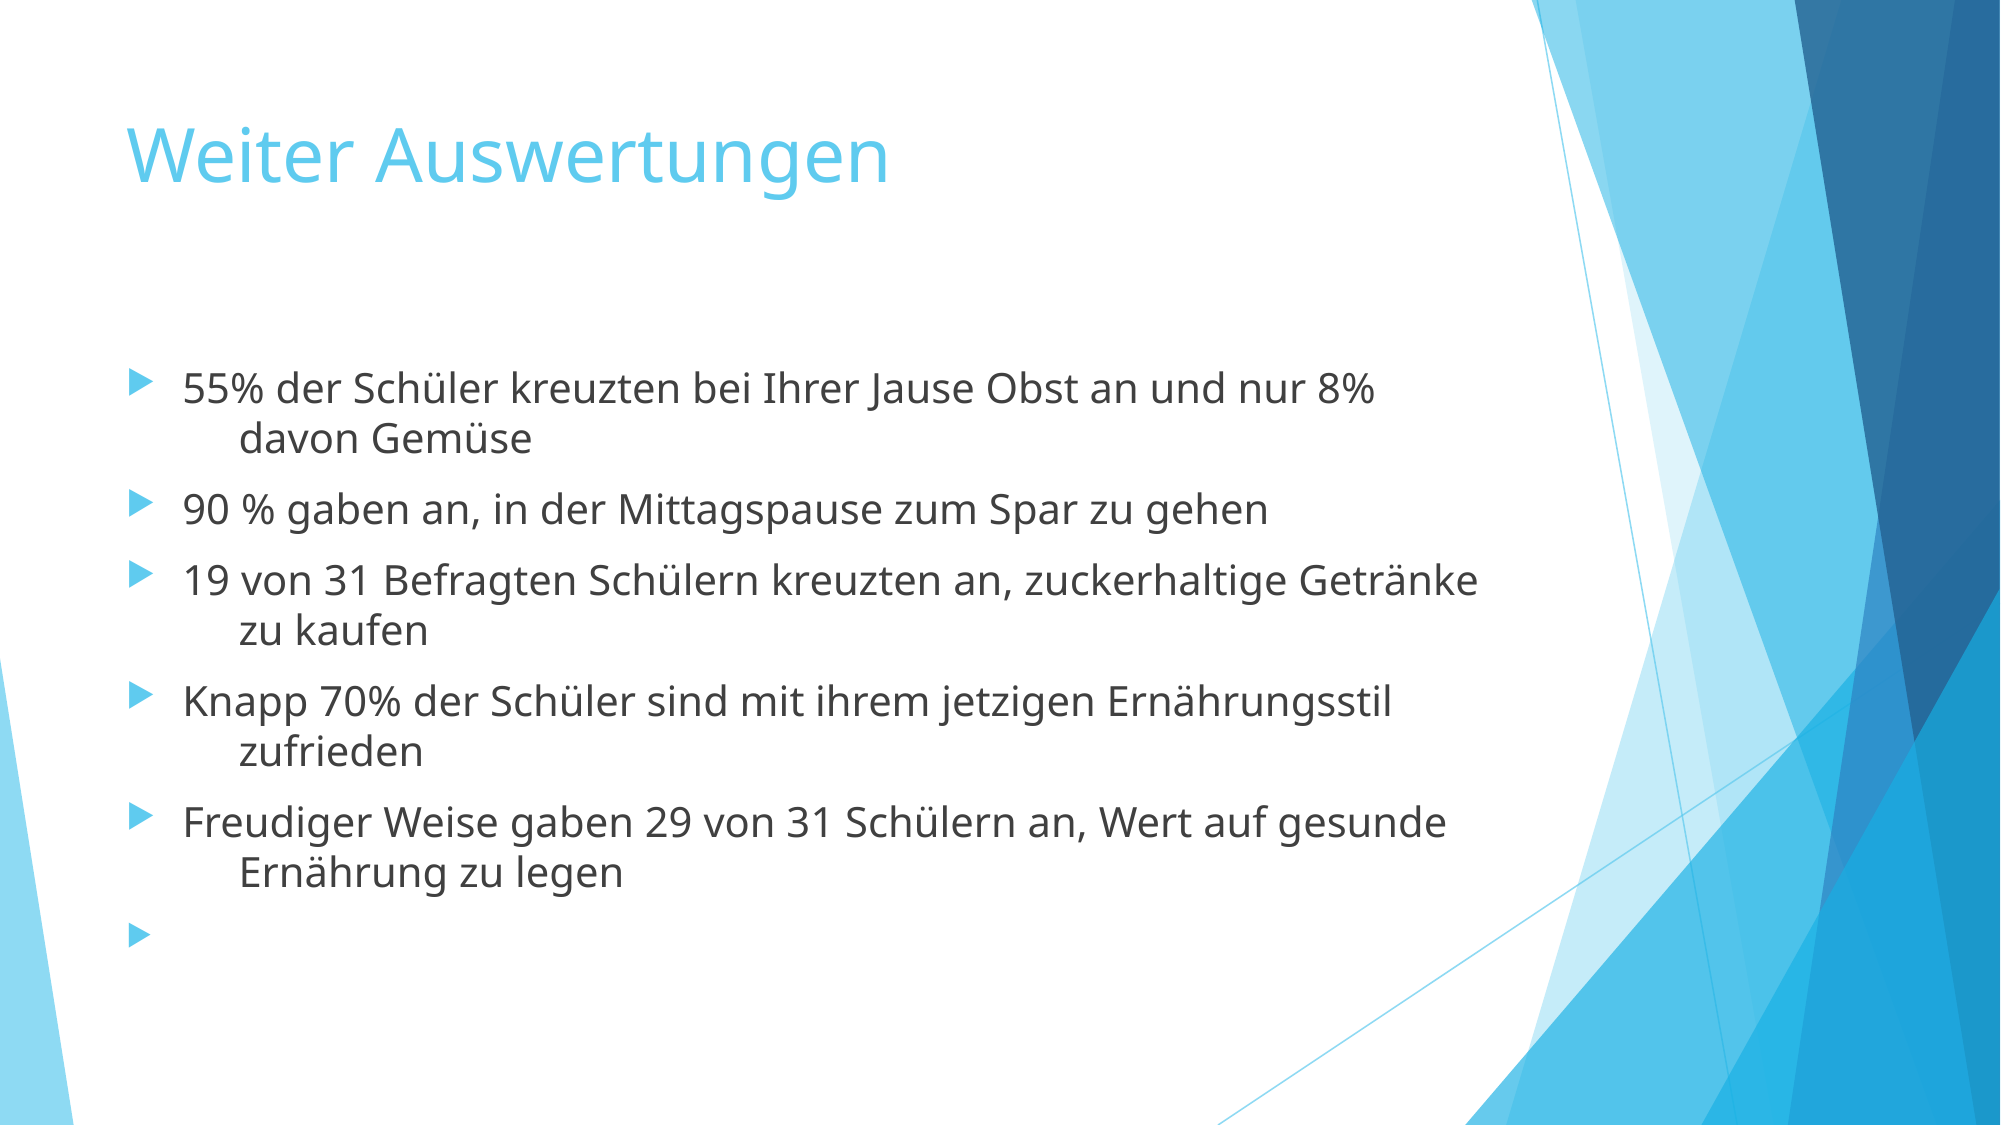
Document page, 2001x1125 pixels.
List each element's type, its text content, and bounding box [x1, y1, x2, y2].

list 55% der Schüler kreuzten bei Ihrer Jause Obst an und nur 8% davon Gemüse 90 % gaben an, in der Mittagspause zum Spar zu gehen 19 von 31 Befragten Schülern kreuzten an, zuckerhaltige Getränke zu kaufen Knapp 70% der Schüler sind mit ihrem jetzigen Ernährungsstil zufrieden Freudiger Weise gaben 29 von 31 Schülern an, Wert auf gesunde Ernährung zu legen [111, 354, 1522, 992]
title Weiter Auswertungen [111, 99, 1522, 317]
